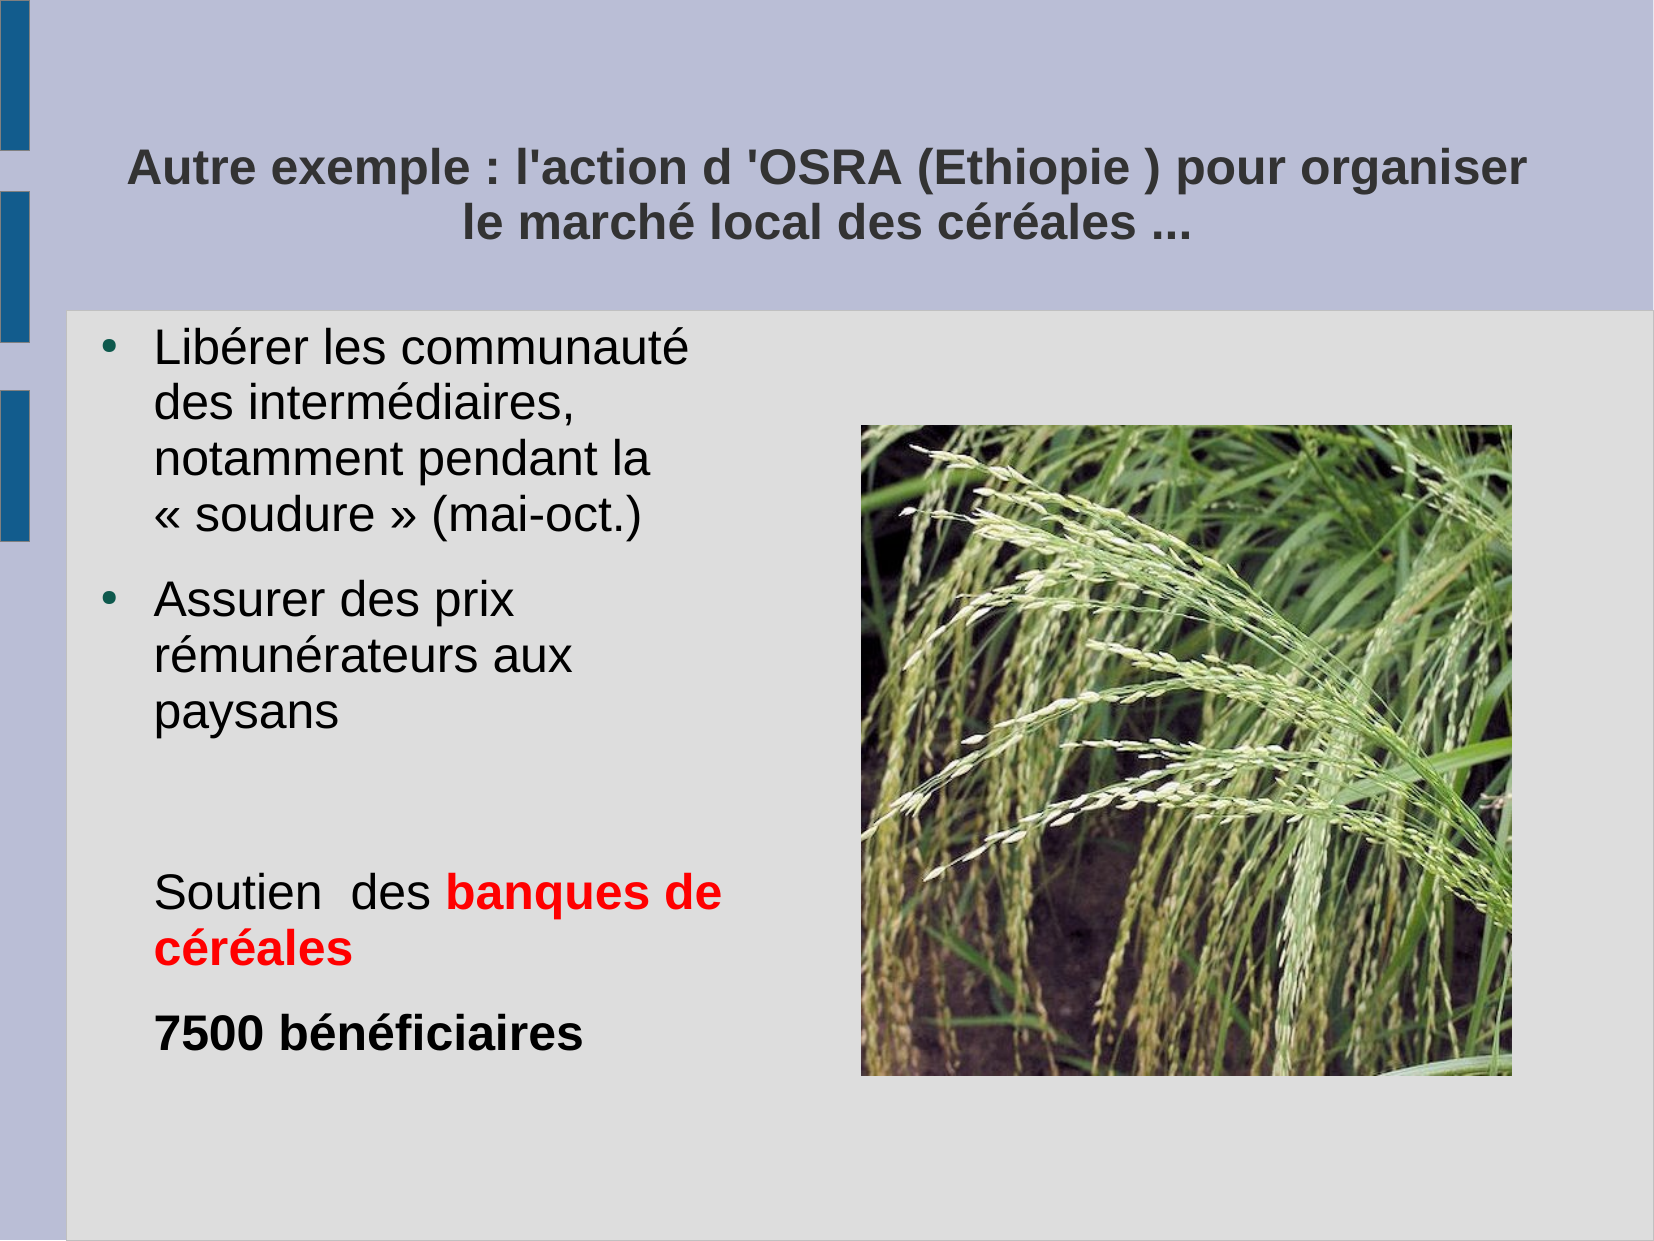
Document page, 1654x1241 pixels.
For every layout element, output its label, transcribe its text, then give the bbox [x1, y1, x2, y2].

title Autre exemple : l'action d 'OSRA (Ethiopie ) pour organiser le marché local des céréales ... [121, 91, 1534, 299]
list Soutien des banques de céréales 7500 bénéficiaires [82, 693, 772, 1241]
list [141, 803, 831, 1182]
picture [861, 425, 1512, 1076]
list Libérer les communauté des intermédiaires, notamment pendant la « soudure » (mai-oct.) Assurer des prix rémunérateurs aux paysans [82, 318, 772, 693]
